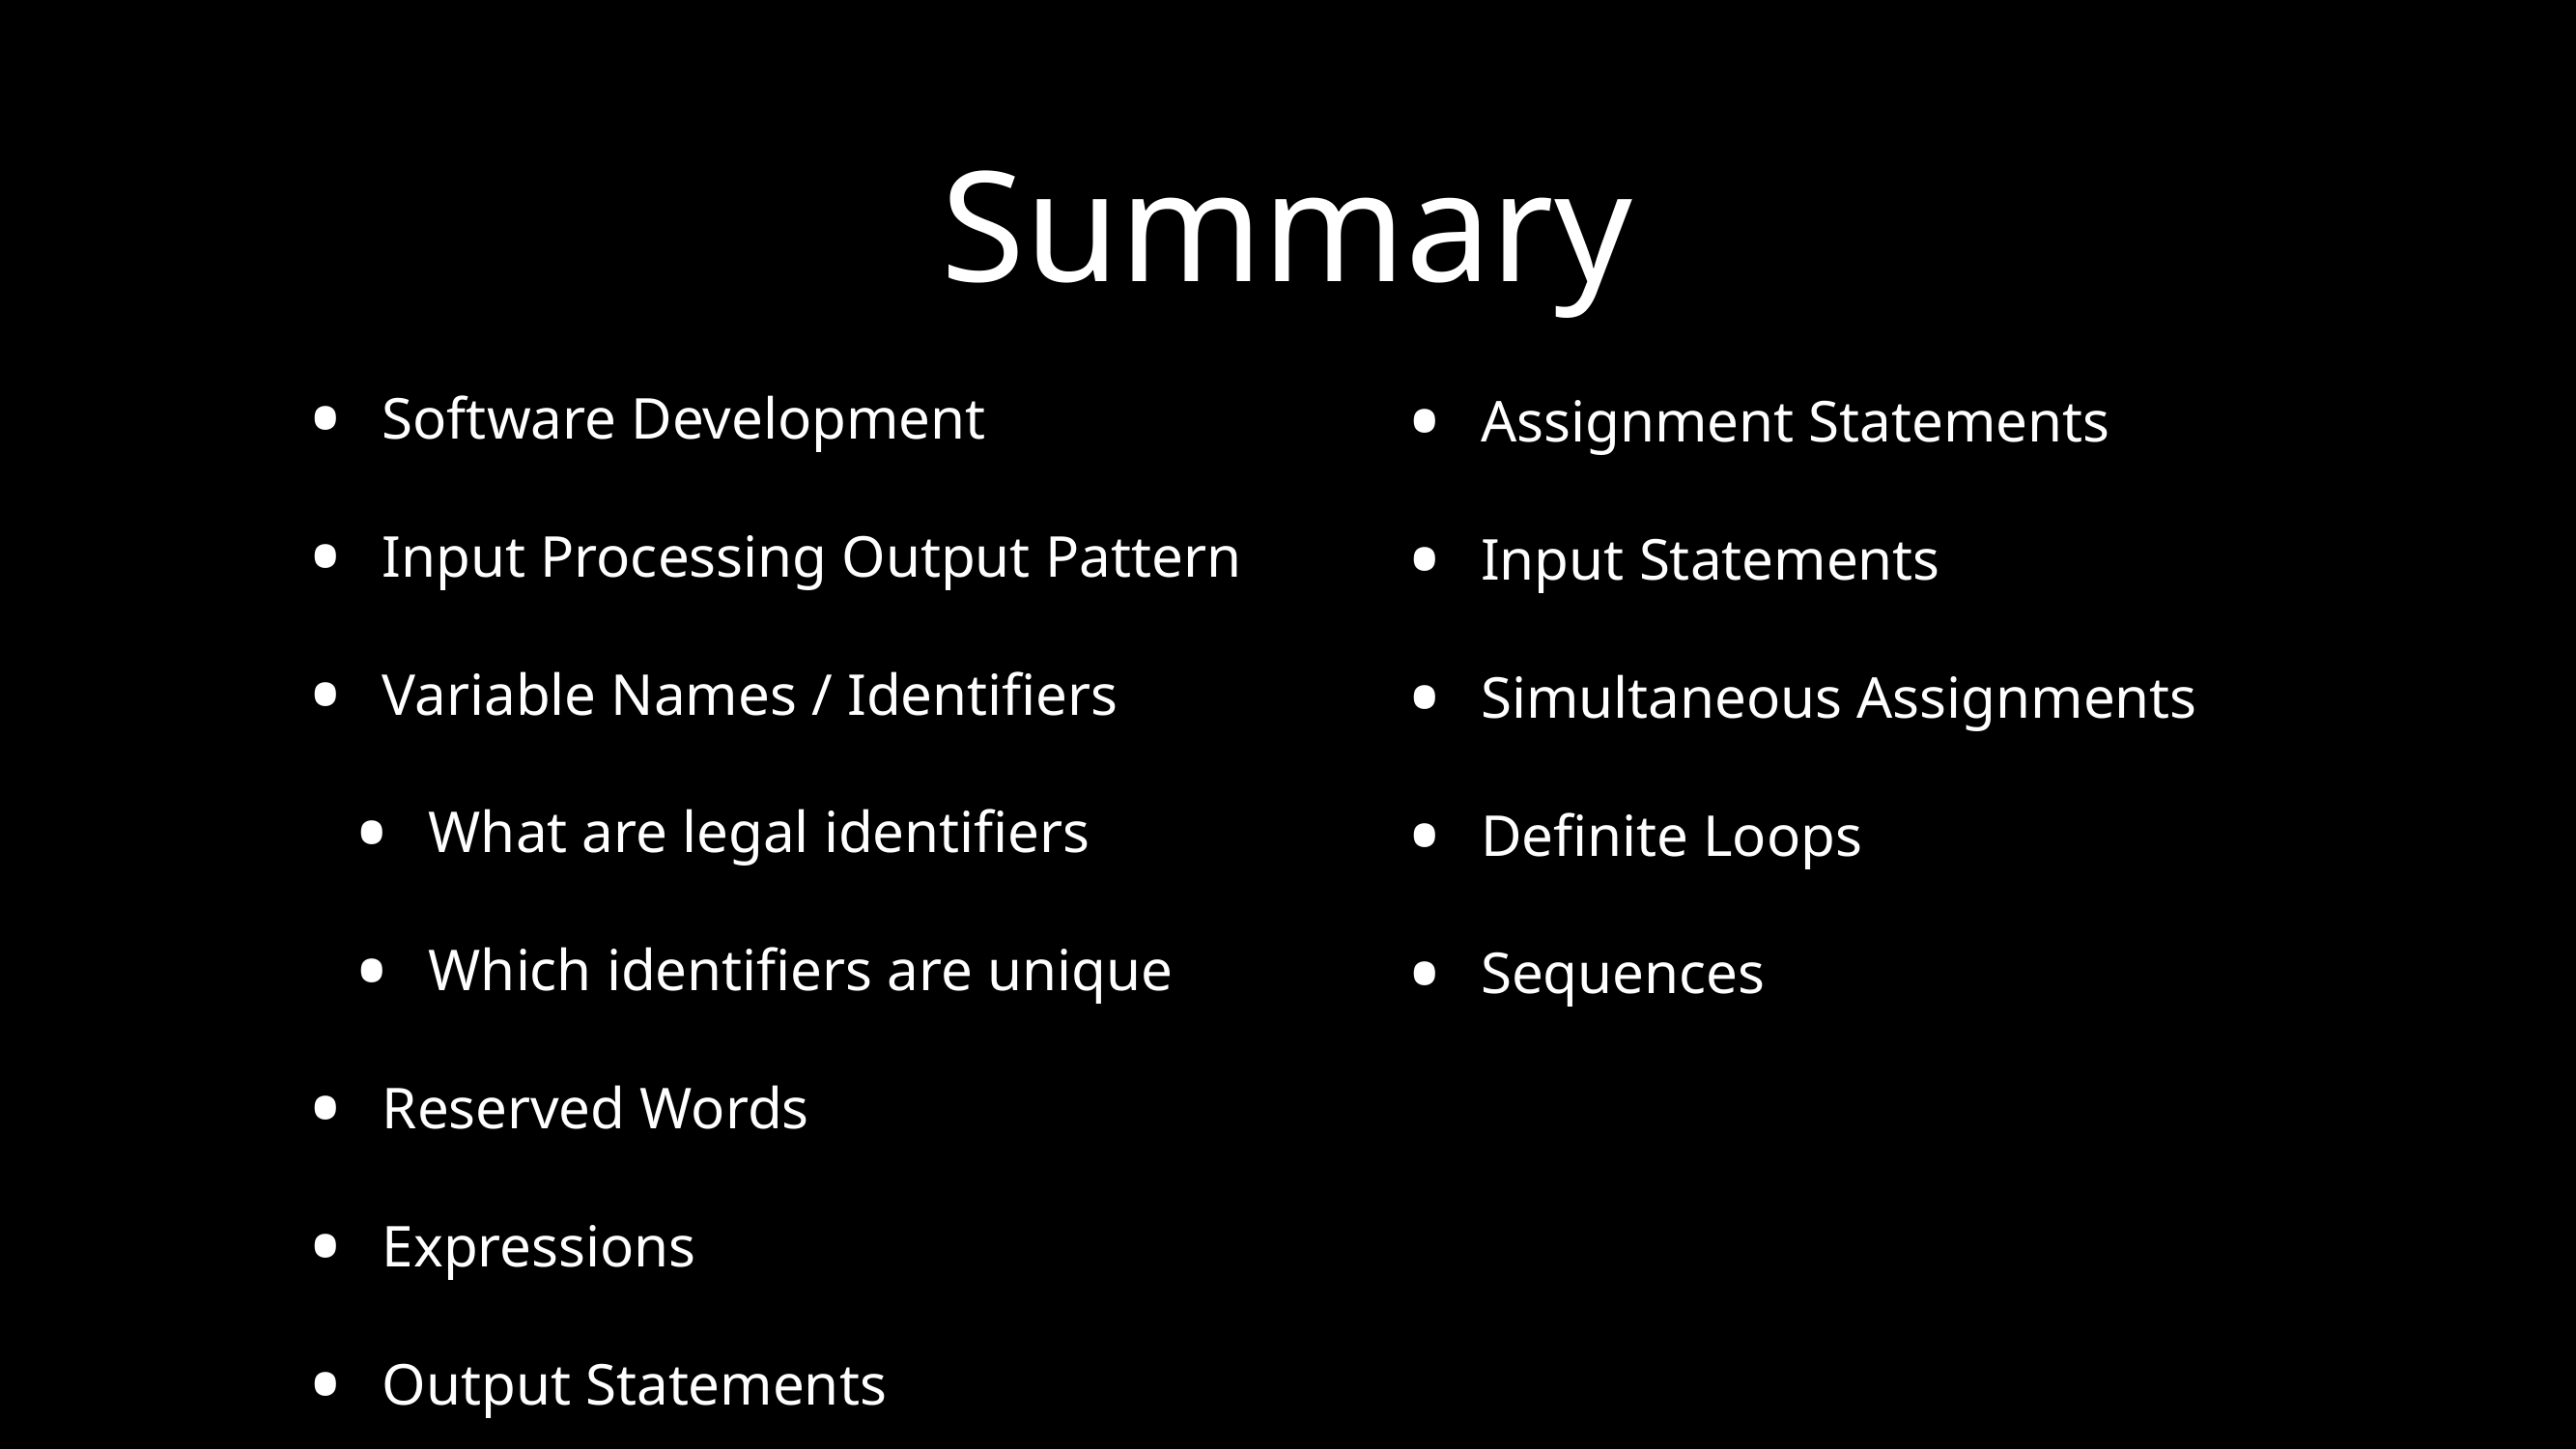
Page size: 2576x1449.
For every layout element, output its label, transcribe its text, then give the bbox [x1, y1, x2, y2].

title Summary [183, 38, 2392, 403]
list Software Development Input Processing Output Pattern Variable Names / Identifiers What are legal identifiers Which identifiers are unique Reserved Words Expressions Output Statements [268, 376, 1373, 1423]
text_box Assignment Statements Input Statements Simultaneous Assignments Definite Loops Sequences [1366, 241, 2472, 1146]
